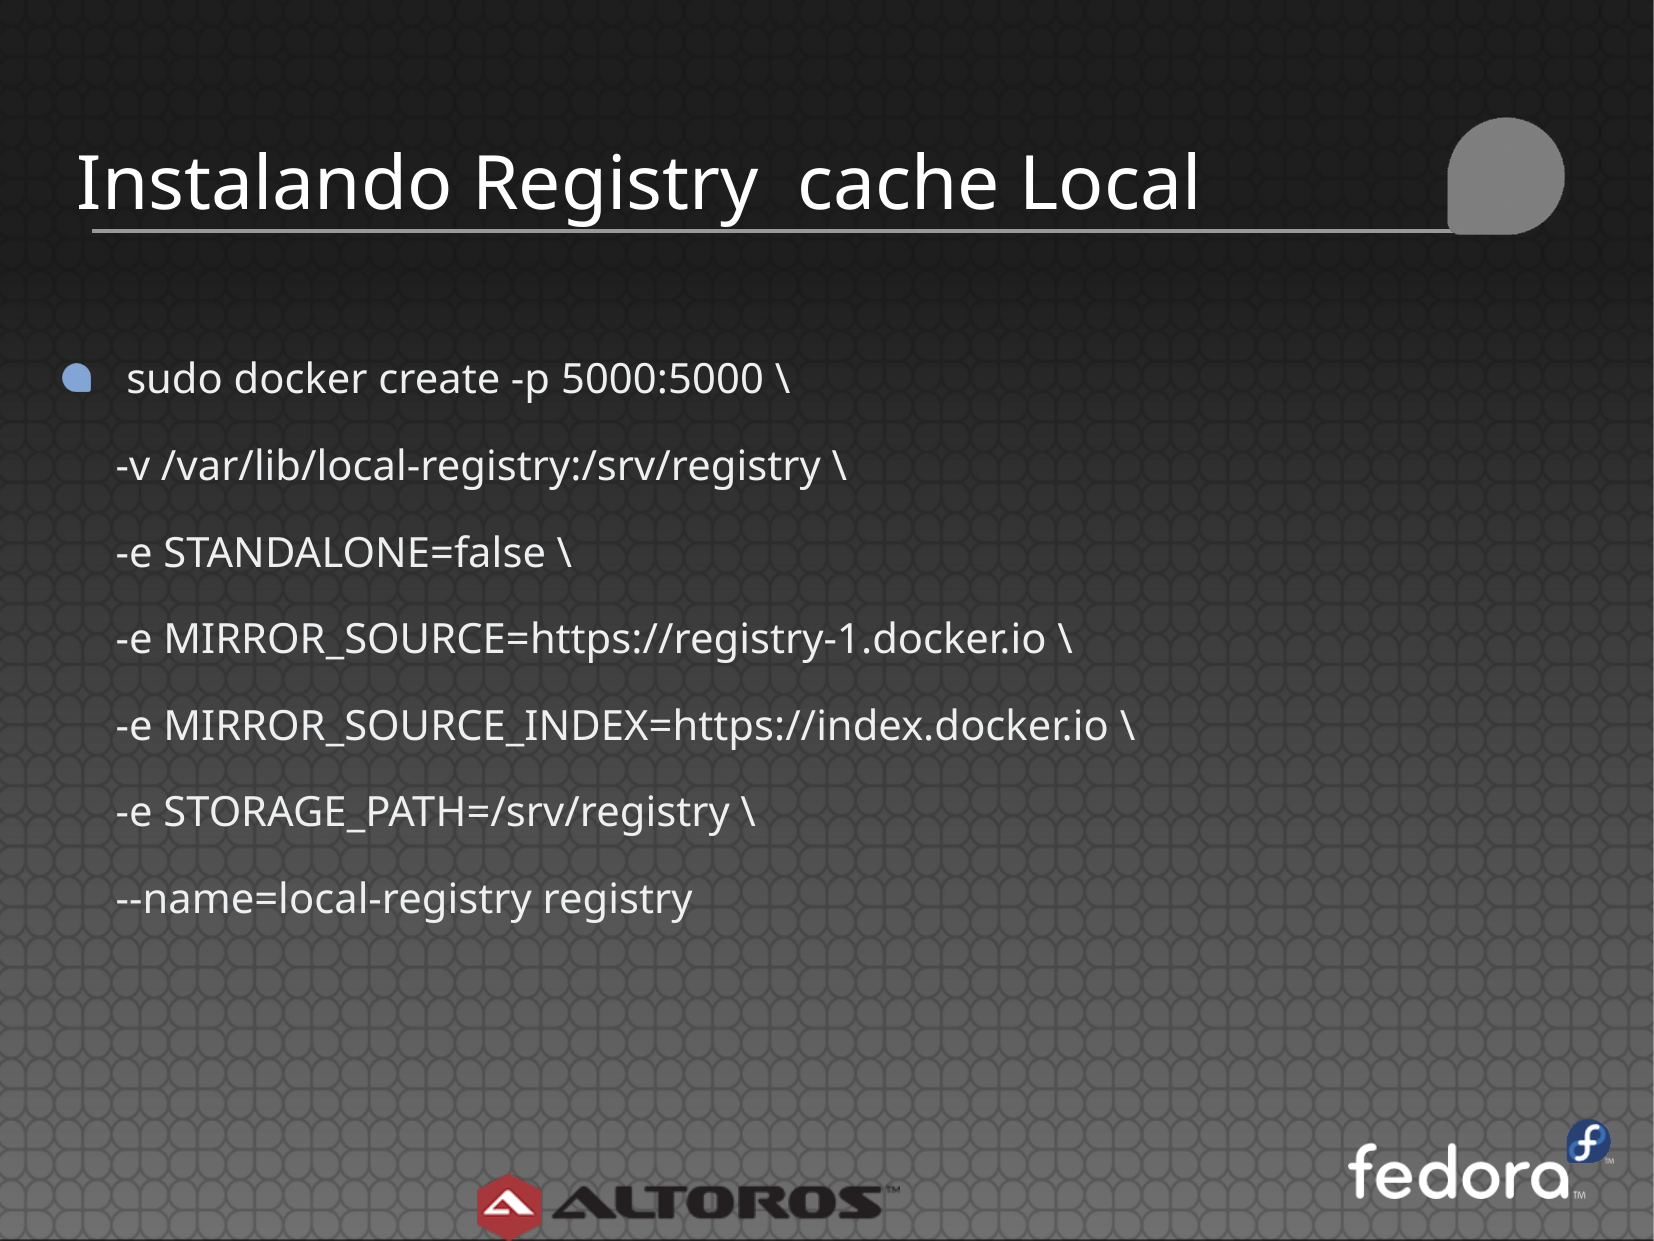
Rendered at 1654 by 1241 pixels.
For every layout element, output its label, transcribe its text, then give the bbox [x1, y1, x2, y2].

picture [0, 0, 1654, 1241]
list sudo docker create -p 5000:5000 \ -v /var/lib/local-registry:/srv/registry \ -e STANDALONE=false \ -e MIRROR_SOURCE=https://registry-1.docker.io \ -e MIRROR_SOURCE_INDEX=https://index.docker.io \ -e STORAGE_PATH=/srv/registry \ --name=local-registry registry [44, 182, 1533, 1148]
title Instalando Registry cache Local [76, 112, 1566, 249]
